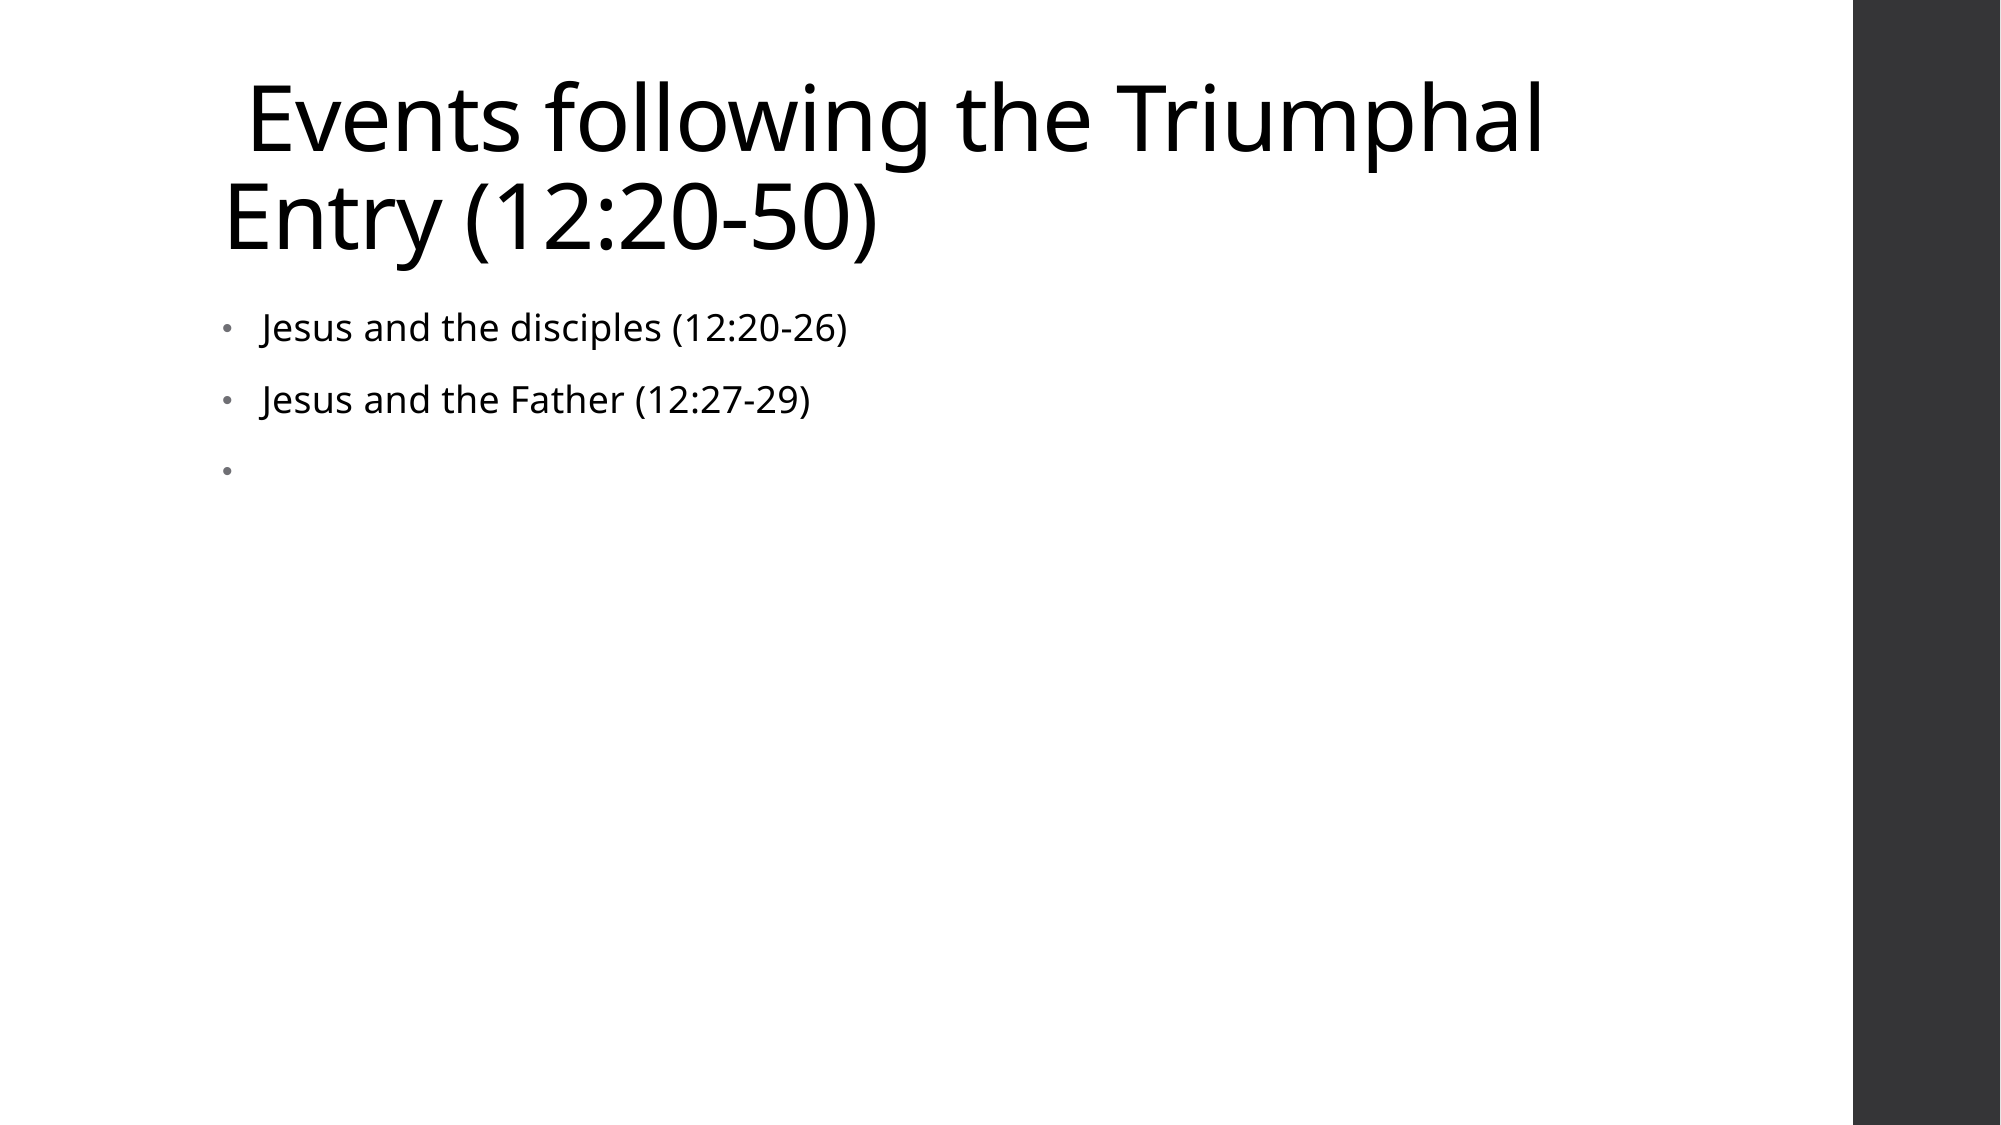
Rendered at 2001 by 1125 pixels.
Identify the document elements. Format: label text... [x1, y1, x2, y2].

list Jesus and the disciples (12:20-26) Jesus and the Father (12:27-29) [206, 299, 1617, 1014]
title Events following the Triumphal Entry (12:20-50) [206, 60, 1797, 278]
